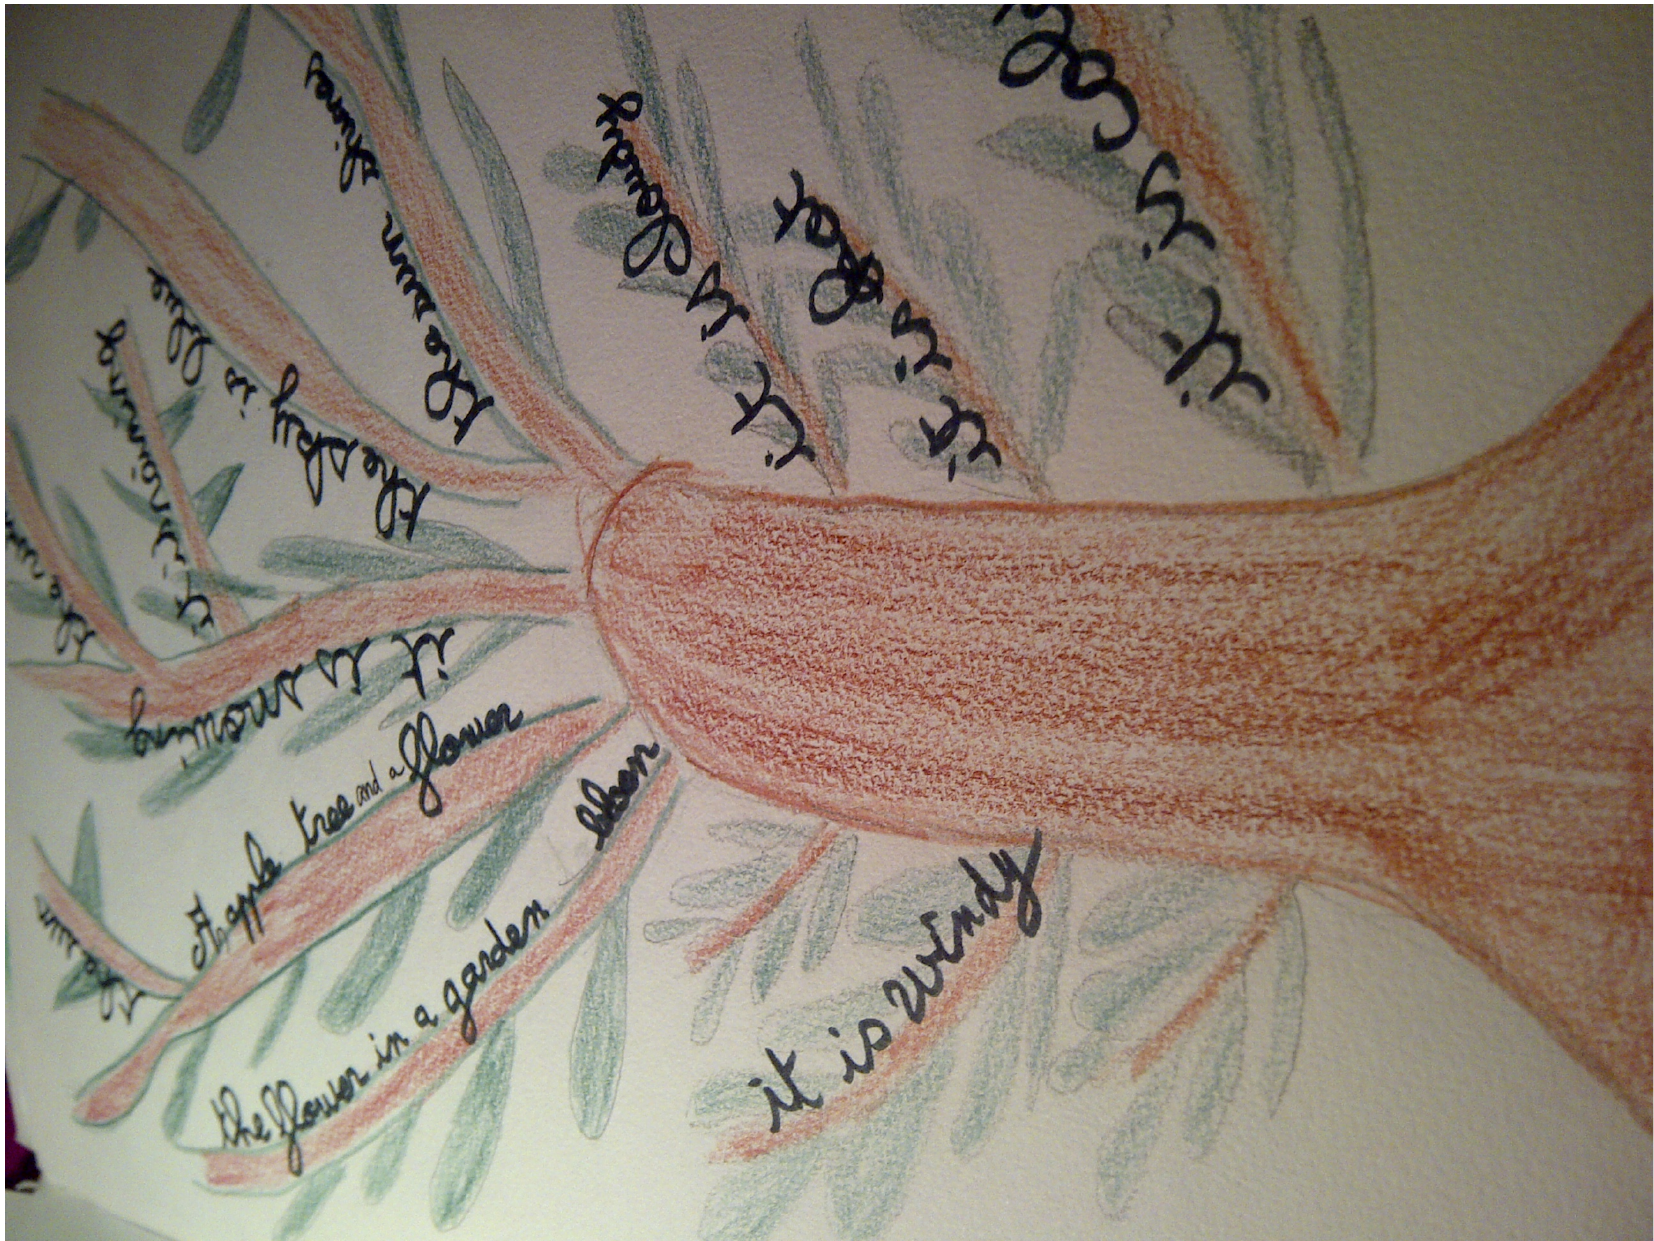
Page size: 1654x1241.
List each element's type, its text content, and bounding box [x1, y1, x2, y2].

text_box Using Wool as painting [1240, 0, 1654, 4]
picture [5, 4, 1654, 1241]
